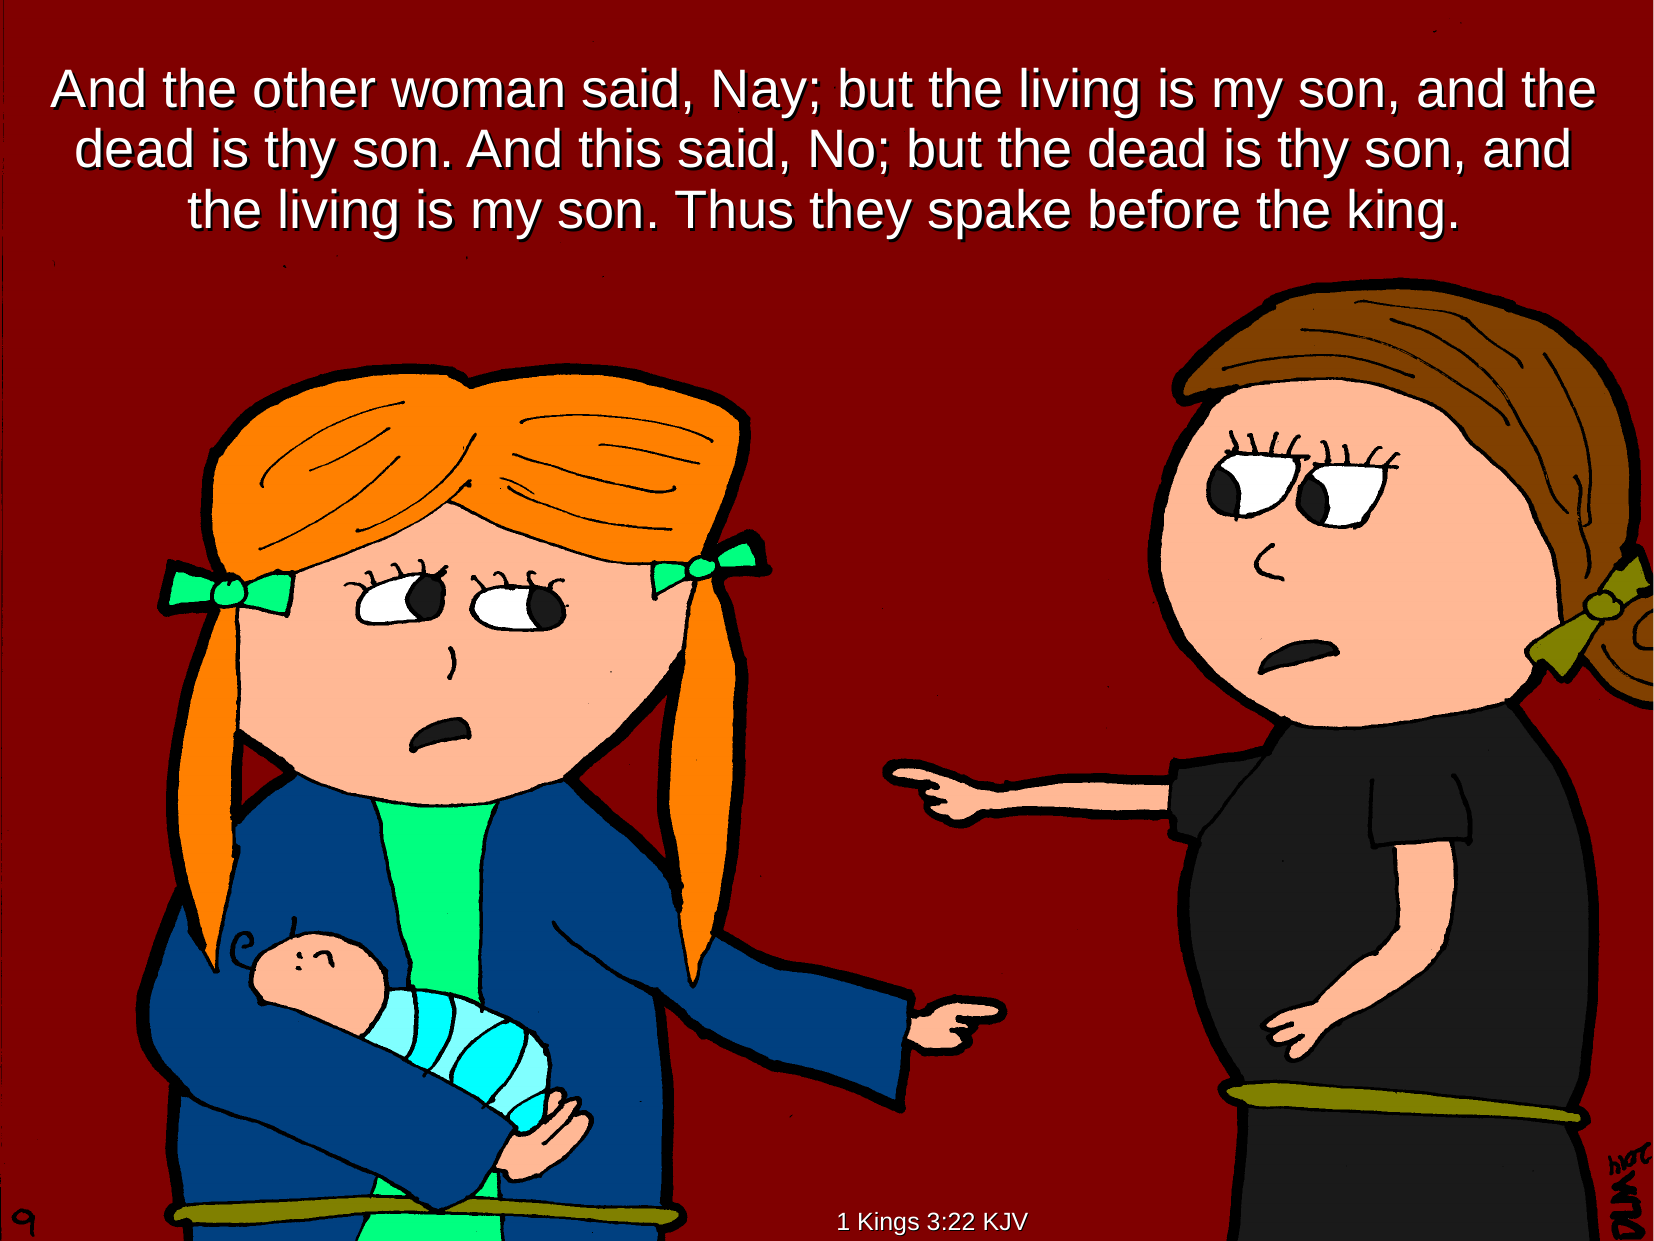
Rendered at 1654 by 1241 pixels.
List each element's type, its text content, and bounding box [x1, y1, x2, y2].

picture [0, 0, 1654, 1241]
text_box 1 Kings 3:22 KJV [821, 1200, 1044, 1241]
text_box And the other woman said, Nay; but the living is my son, and the dead is thy son. And this said, No; but the dead is thy son, and the living is my son. Thus they spake before the king. [30, 51, 1621, 248]
